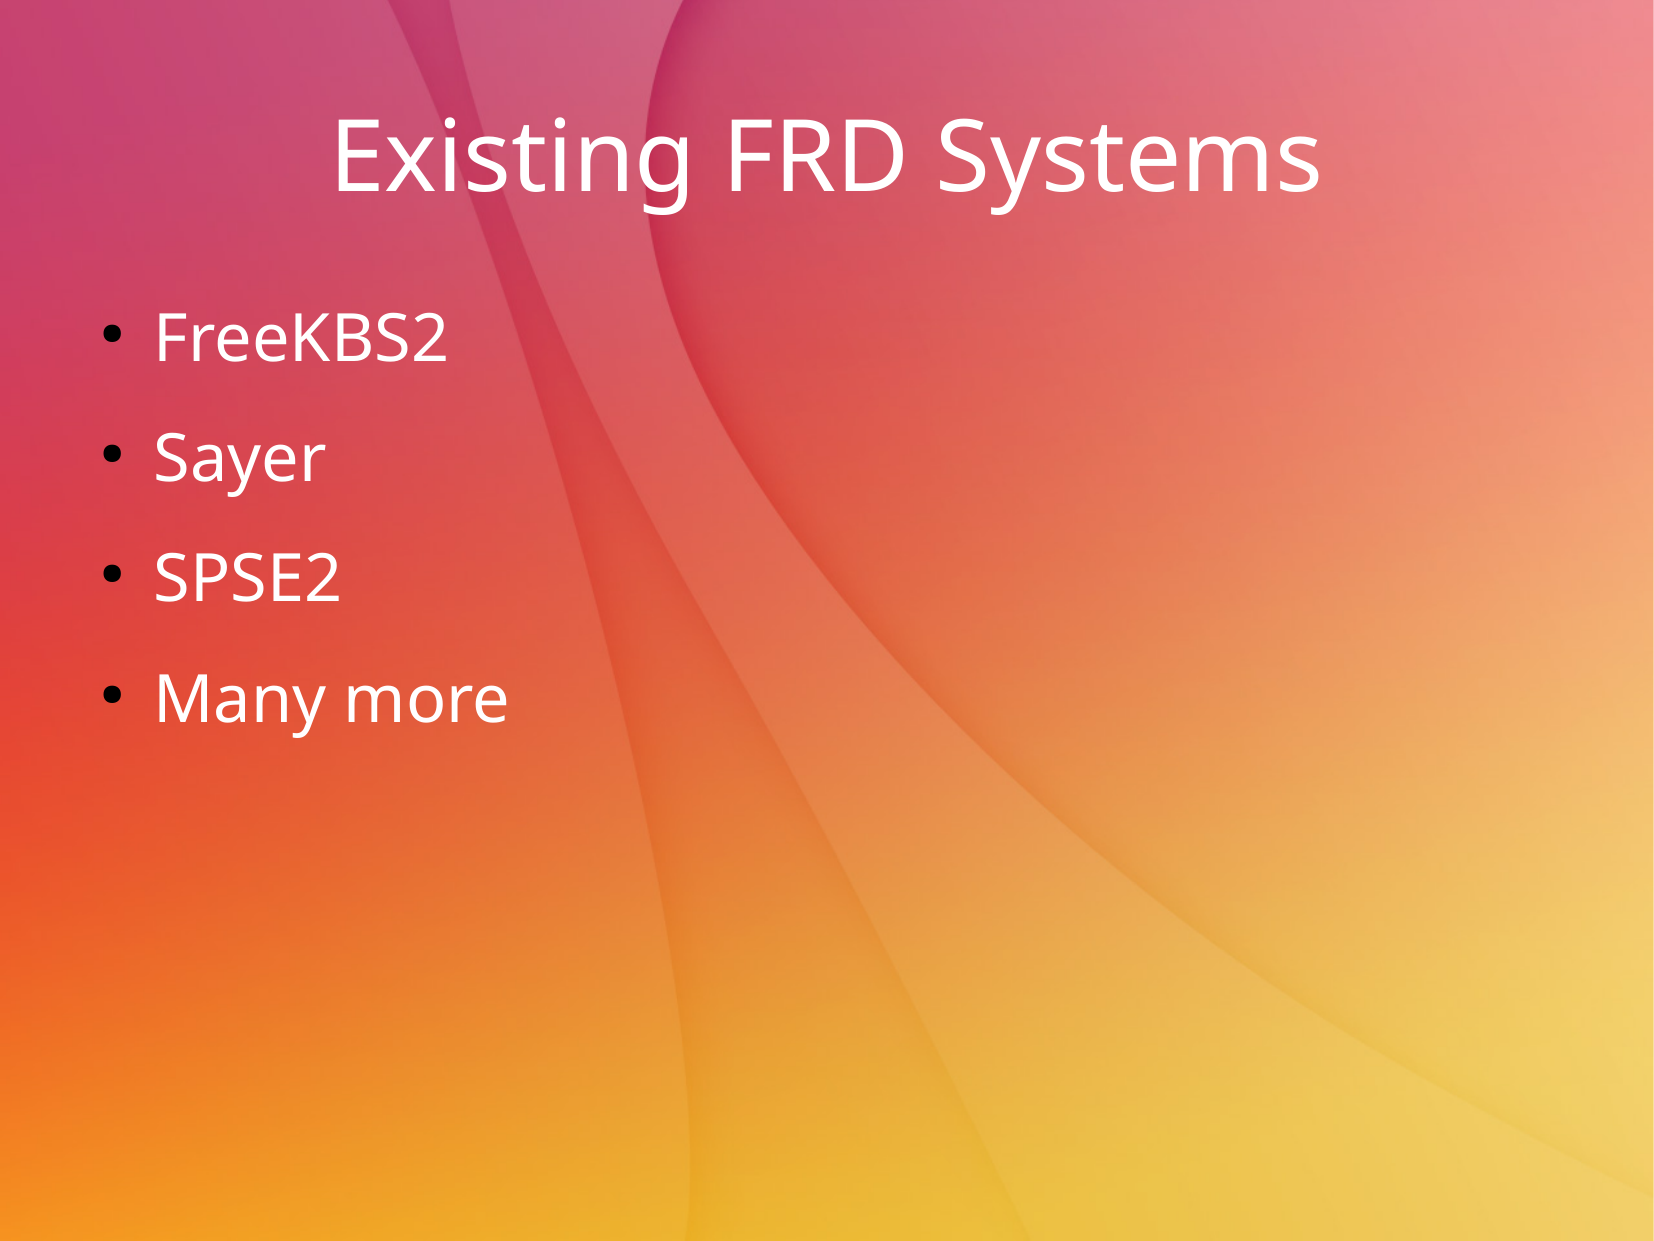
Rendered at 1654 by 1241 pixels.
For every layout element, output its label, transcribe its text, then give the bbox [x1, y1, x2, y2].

list FreeKBS2 Sayer SPSE2 Many more [82, 290, 1571, 1094]
title Existing FRD Systems [82, 56, 1571, 250]
picture [0, 0, 1654, 1241]
